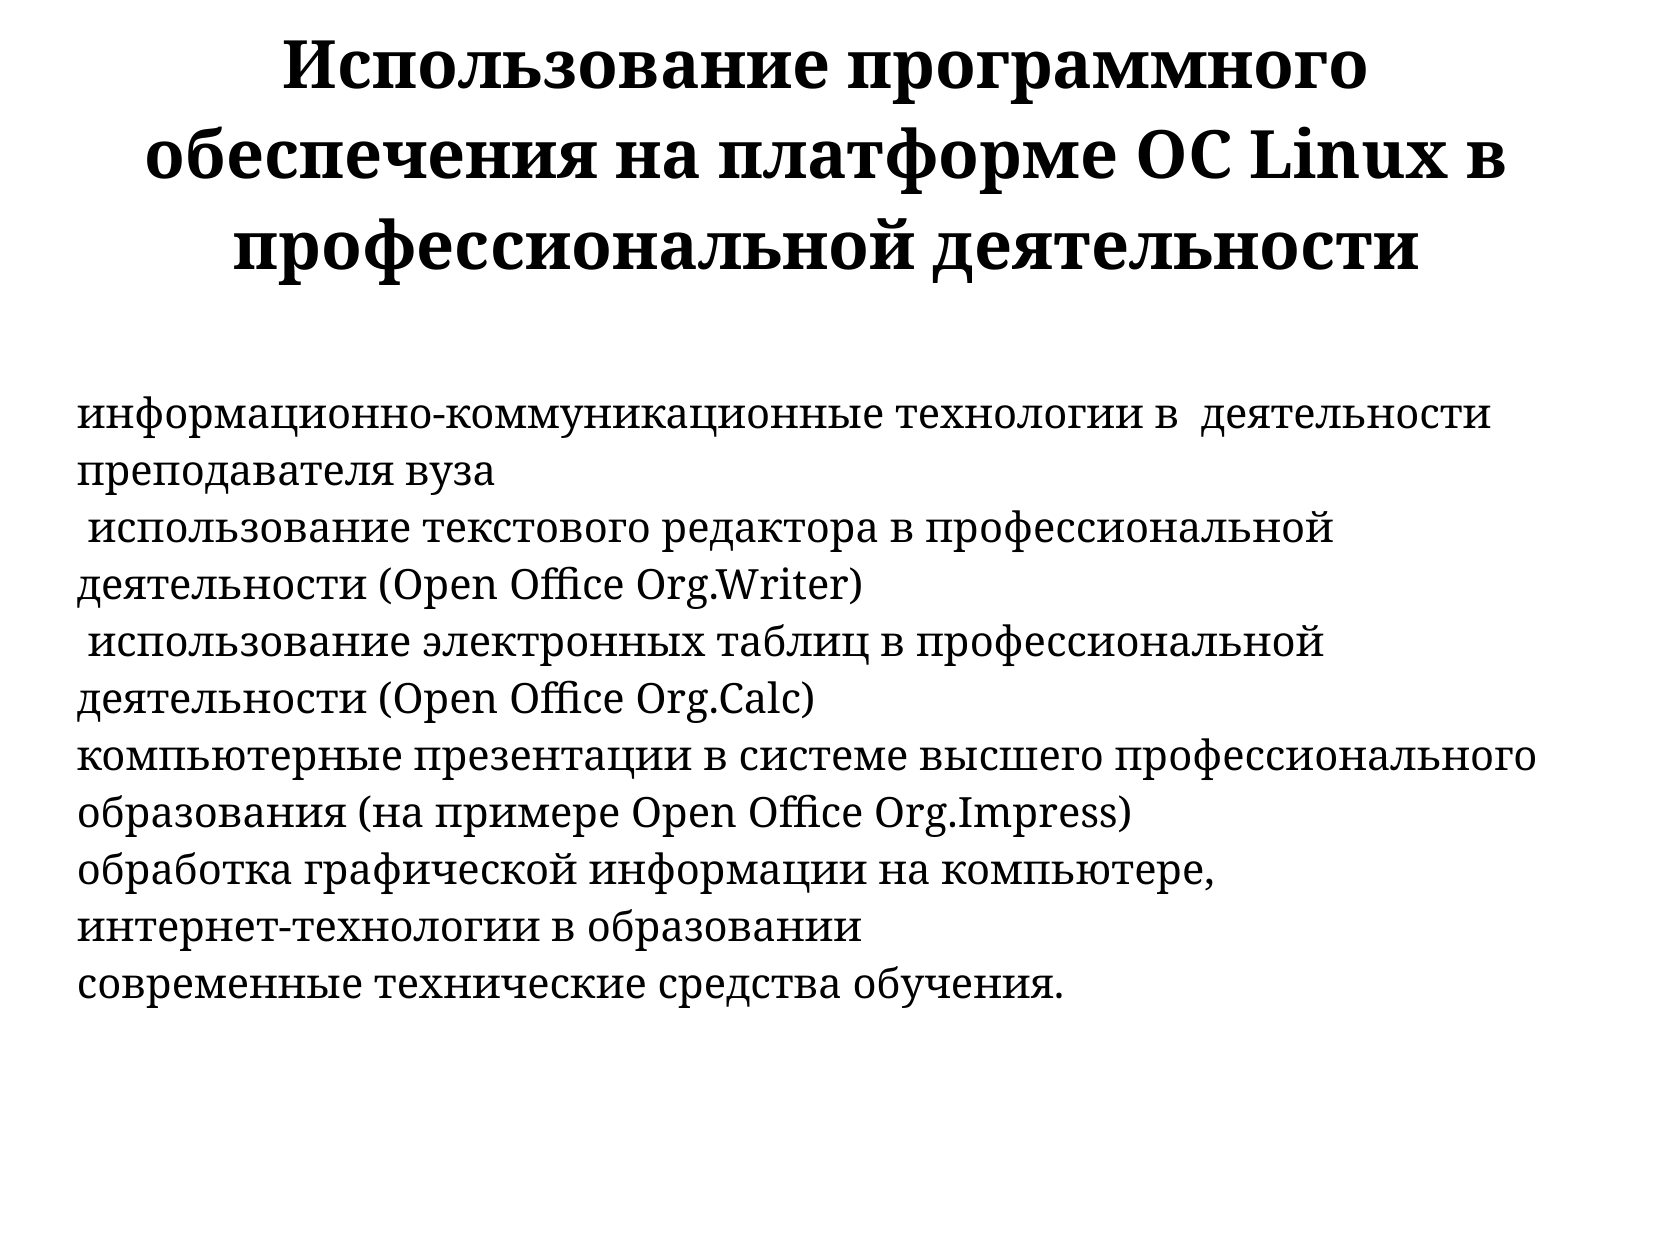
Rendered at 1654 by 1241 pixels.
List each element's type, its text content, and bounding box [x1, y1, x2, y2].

title Использование программного обеспечения на платформе ОС Linux в профессиональной деятельности [82, 32, 1571, 274]
subtitle информационно-коммуникационные технологии в деятельности преподавателя вуза использование текстового редактора в профессиональной деятельности (Open Office Org.Writer) использование электронных таблиц в профессиональной деятельности (Open Office Org.Calс) компьютерные презентации в системе высшего профессионального образования (на примере Open Office Org.Impress) обработка графической информации на компьютере, интернет-технологии в образовании современные технические средства обучения. [76, 295, 1565, 1099]
